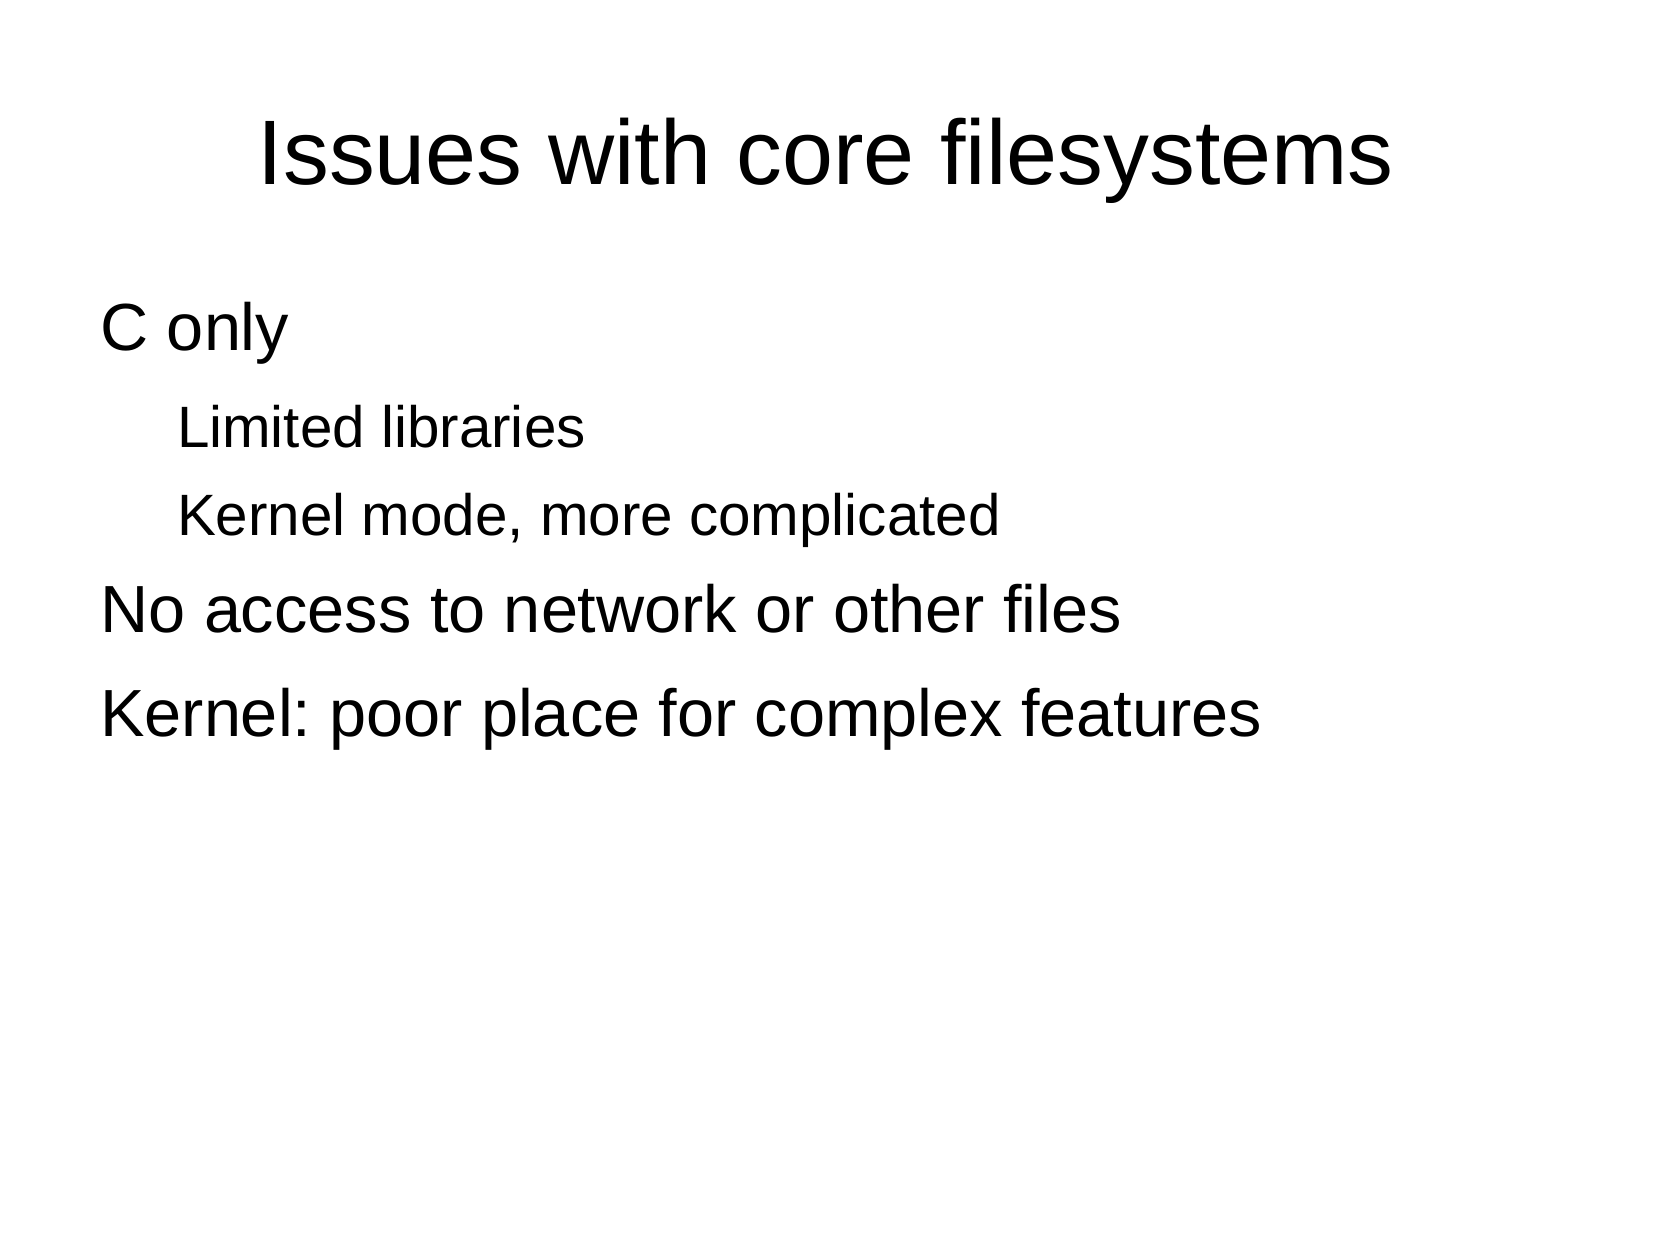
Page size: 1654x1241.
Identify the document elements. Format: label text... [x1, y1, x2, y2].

list C only Limited libraries Kernel mode, more complicated No access to network or other files Kernel: poor place for complex features [82, 290, 1571, 1094]
title Issues with core filesystems [82, 56, 1571, 250]
